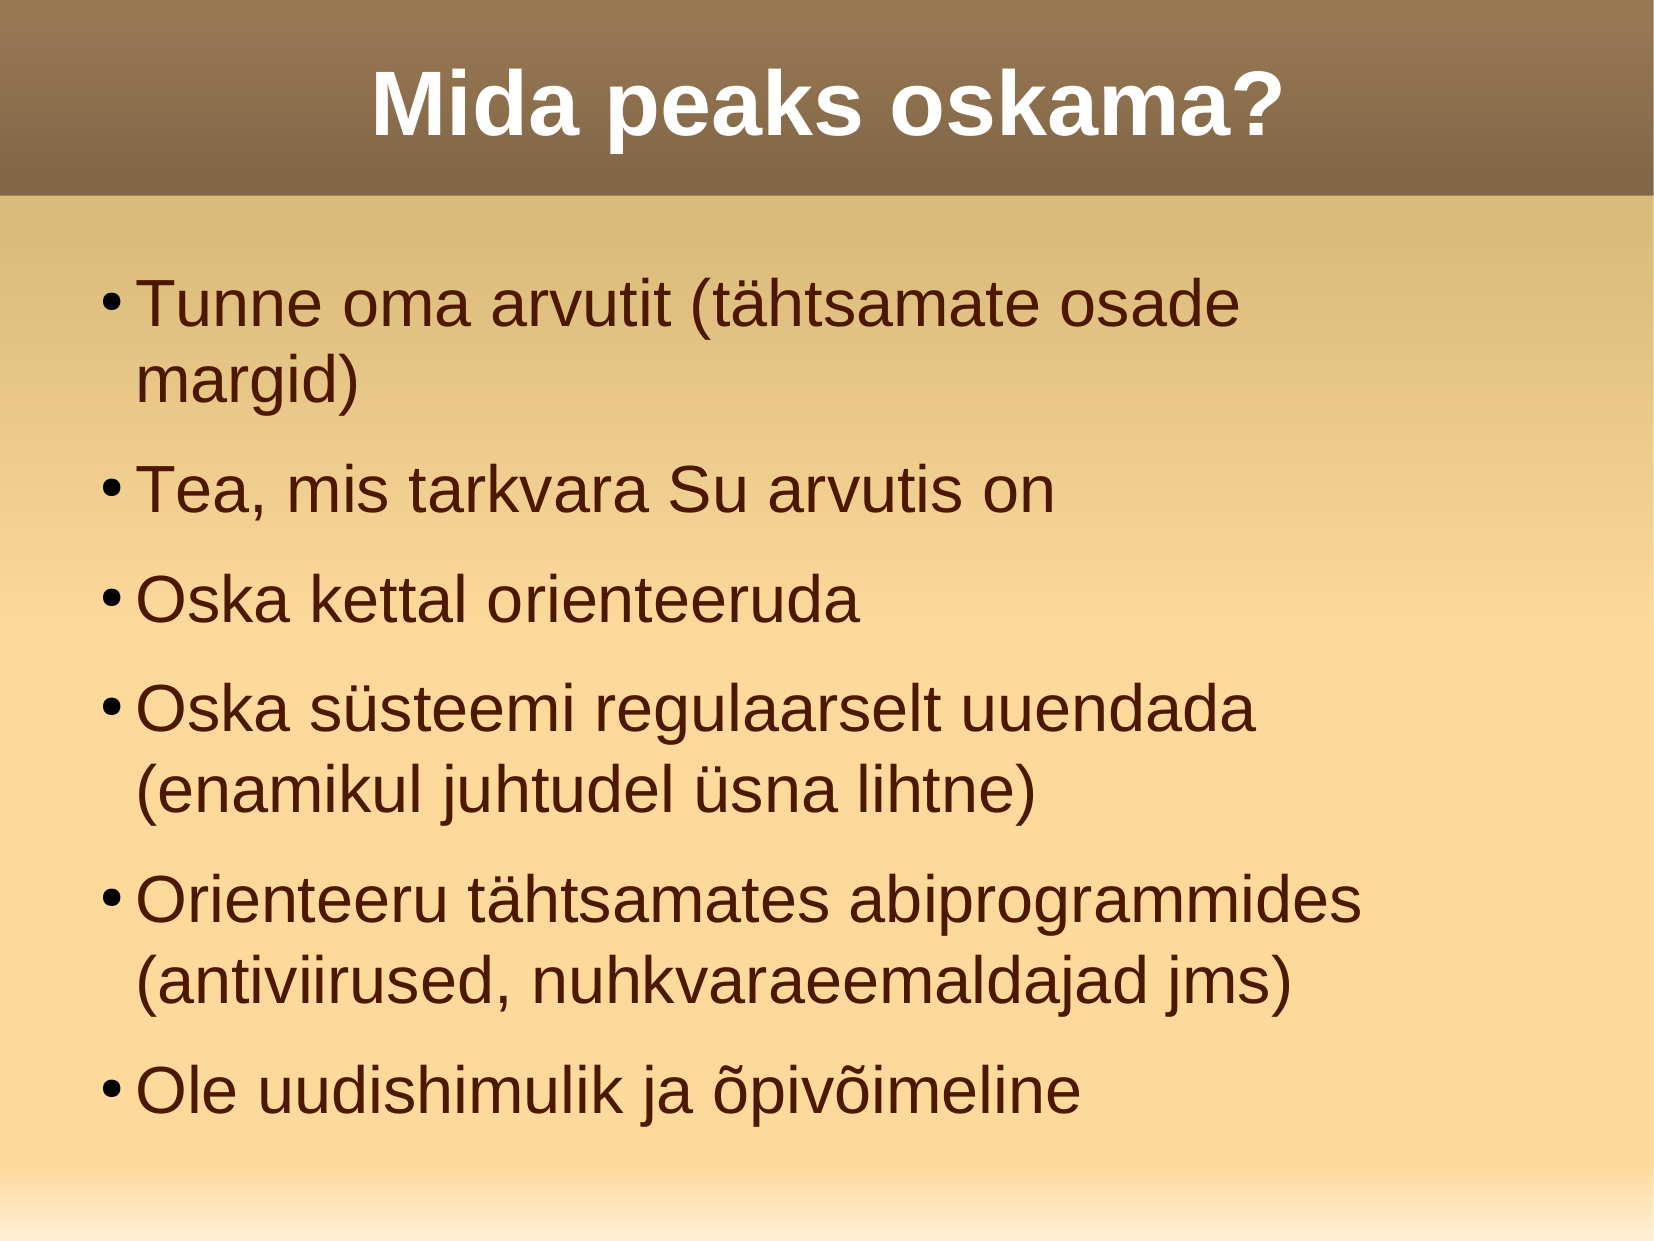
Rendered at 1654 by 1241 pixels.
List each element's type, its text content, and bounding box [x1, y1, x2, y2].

list Tunne oma arvutit (tähtsamate osade margid) Tea, mis tarkvara Su arvutis on Oska kettal orienteeruda Oska süsteemi regulaarselt uuendada (enamikul juhtudel üsna lihtne) Orienteeru tähtsamates abiprogrammides (antiviirused, nuhkvaraeemaldajad jms) Ole uudishimulik ja õpivõimeline [64, 265, 1477, 1127]
title Mida peaks oskama? [123, 0, 1536, 208]
picture [0, 0, 1654, 1241]
